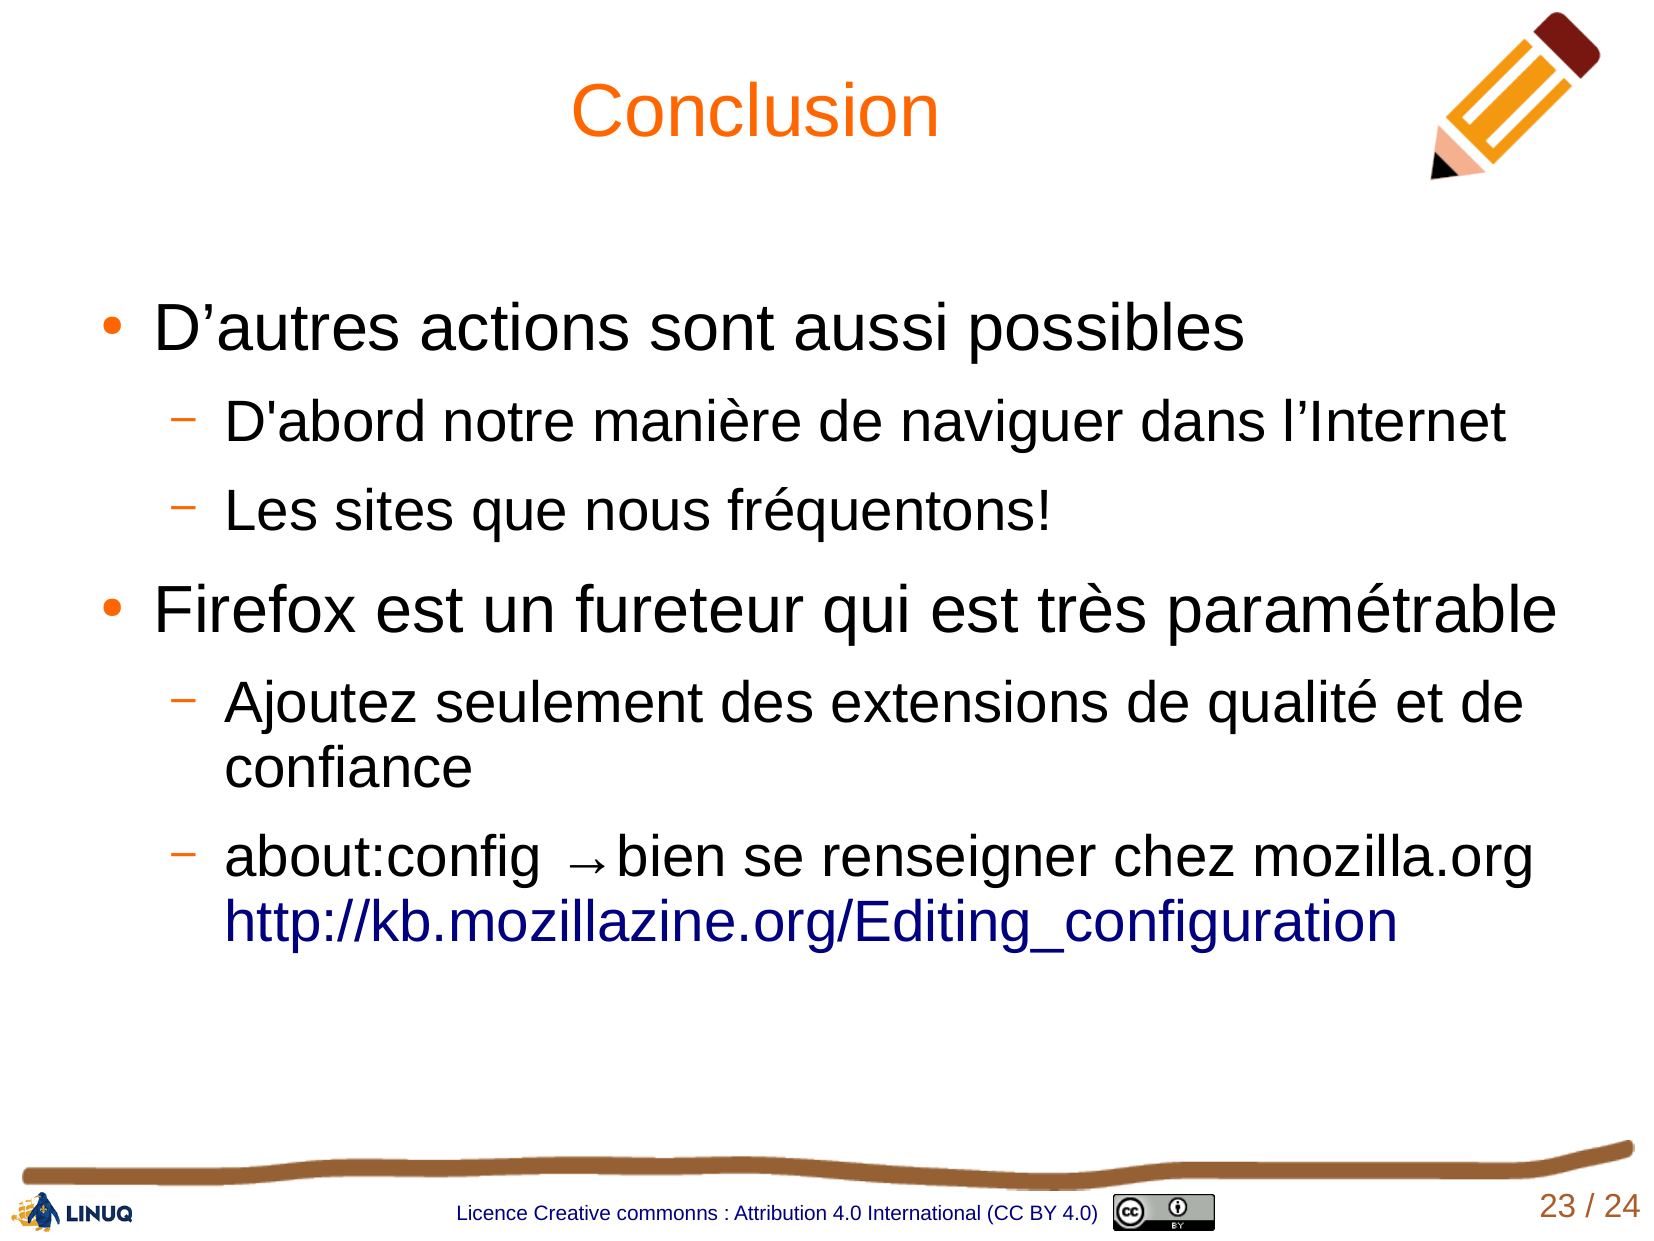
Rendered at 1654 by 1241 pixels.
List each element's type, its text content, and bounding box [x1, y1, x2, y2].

title Conclusion [82, 49, 1430, 172]
picture [1113, 1194, 1215, 1231]
picture [1430, 12, 1601, 181]
picture [22, 1140, 1635, 1191]
list D’autres actions sont aussi possibles D'abord notre manière de naviguer dans l’Internet Les sites que nous fréquentons! Firefox est un fureteur qui est très paramétrable Ajoutez seulement des extensions de qualité et de confiance about:config →bien se renseigner chez mozilla.org http://kb.mozillazine.org/Editing_configuration [82, 290, 1571, 1122]
picture [11, 1192, 132, 1232]
